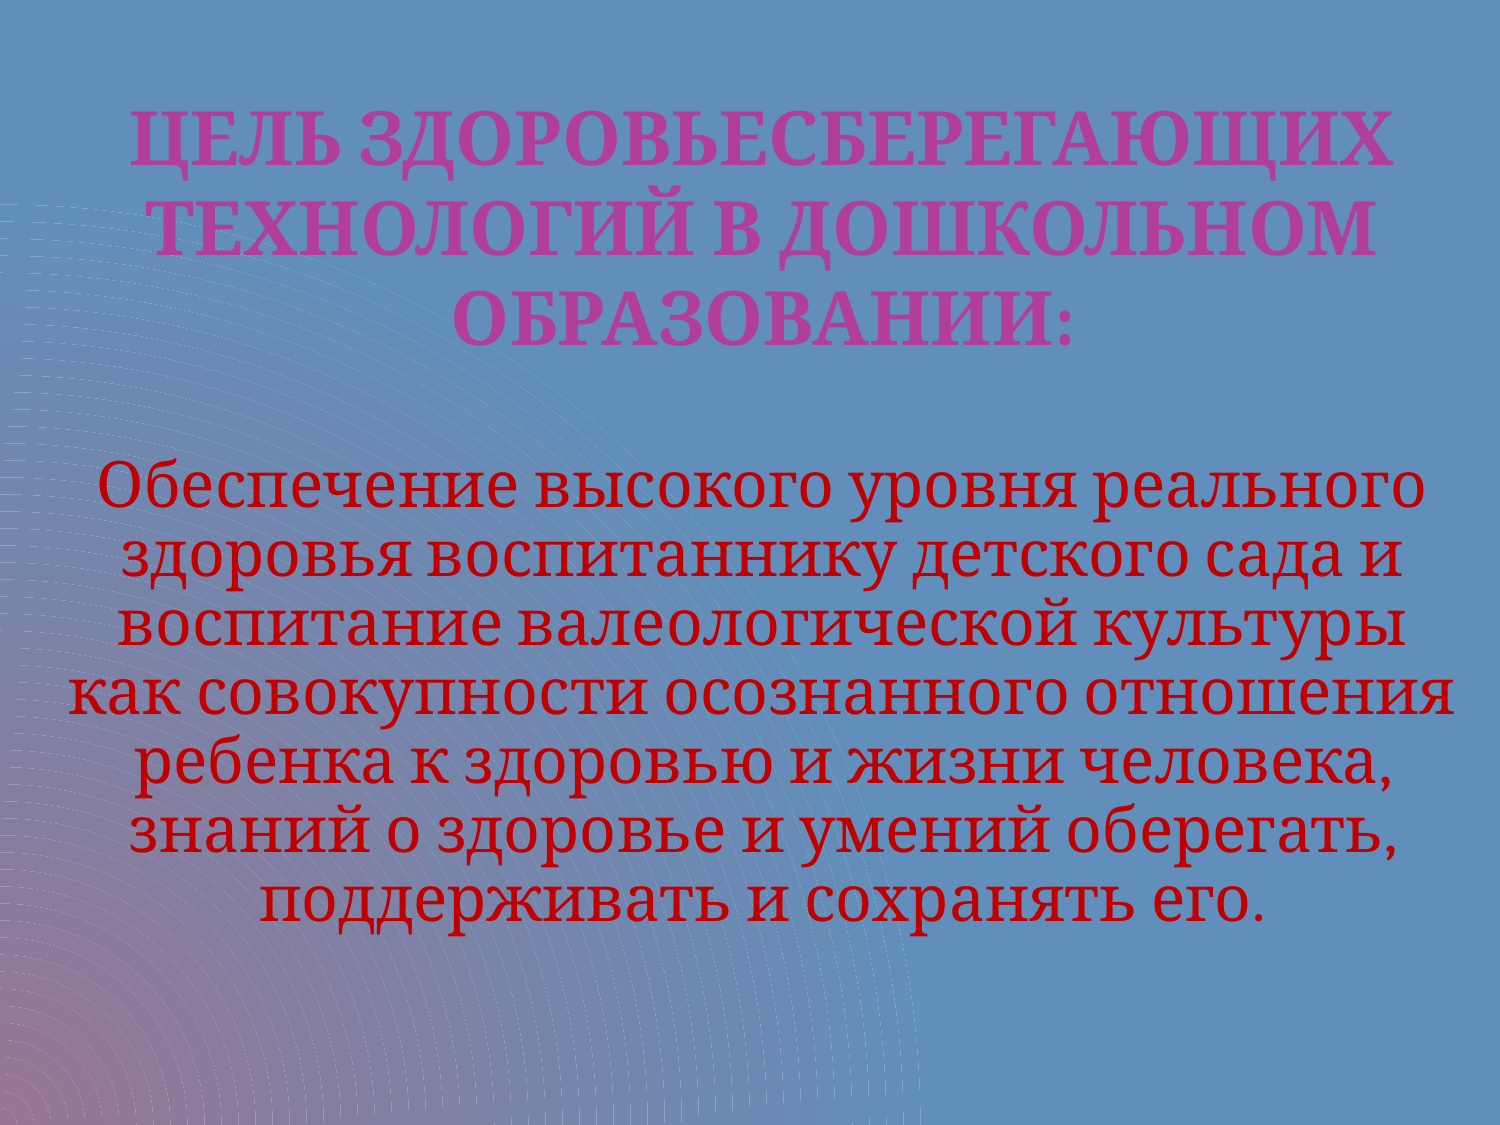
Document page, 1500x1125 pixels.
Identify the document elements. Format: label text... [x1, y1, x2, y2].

title Цель здоровьесберегающих технологий в дошкольном образовании: [50, 54, 1476, 398]
list Обеспечение высокого уровня реального здоровья воспитаннику детского сада и воспитание валеологической культуры как совокупности осознанного отношения ребенка к здоровью и жизни человека, знаний о здоровье и умений оберегать, поддерживать и сохранять его. [50, 444, 1476, 998]
